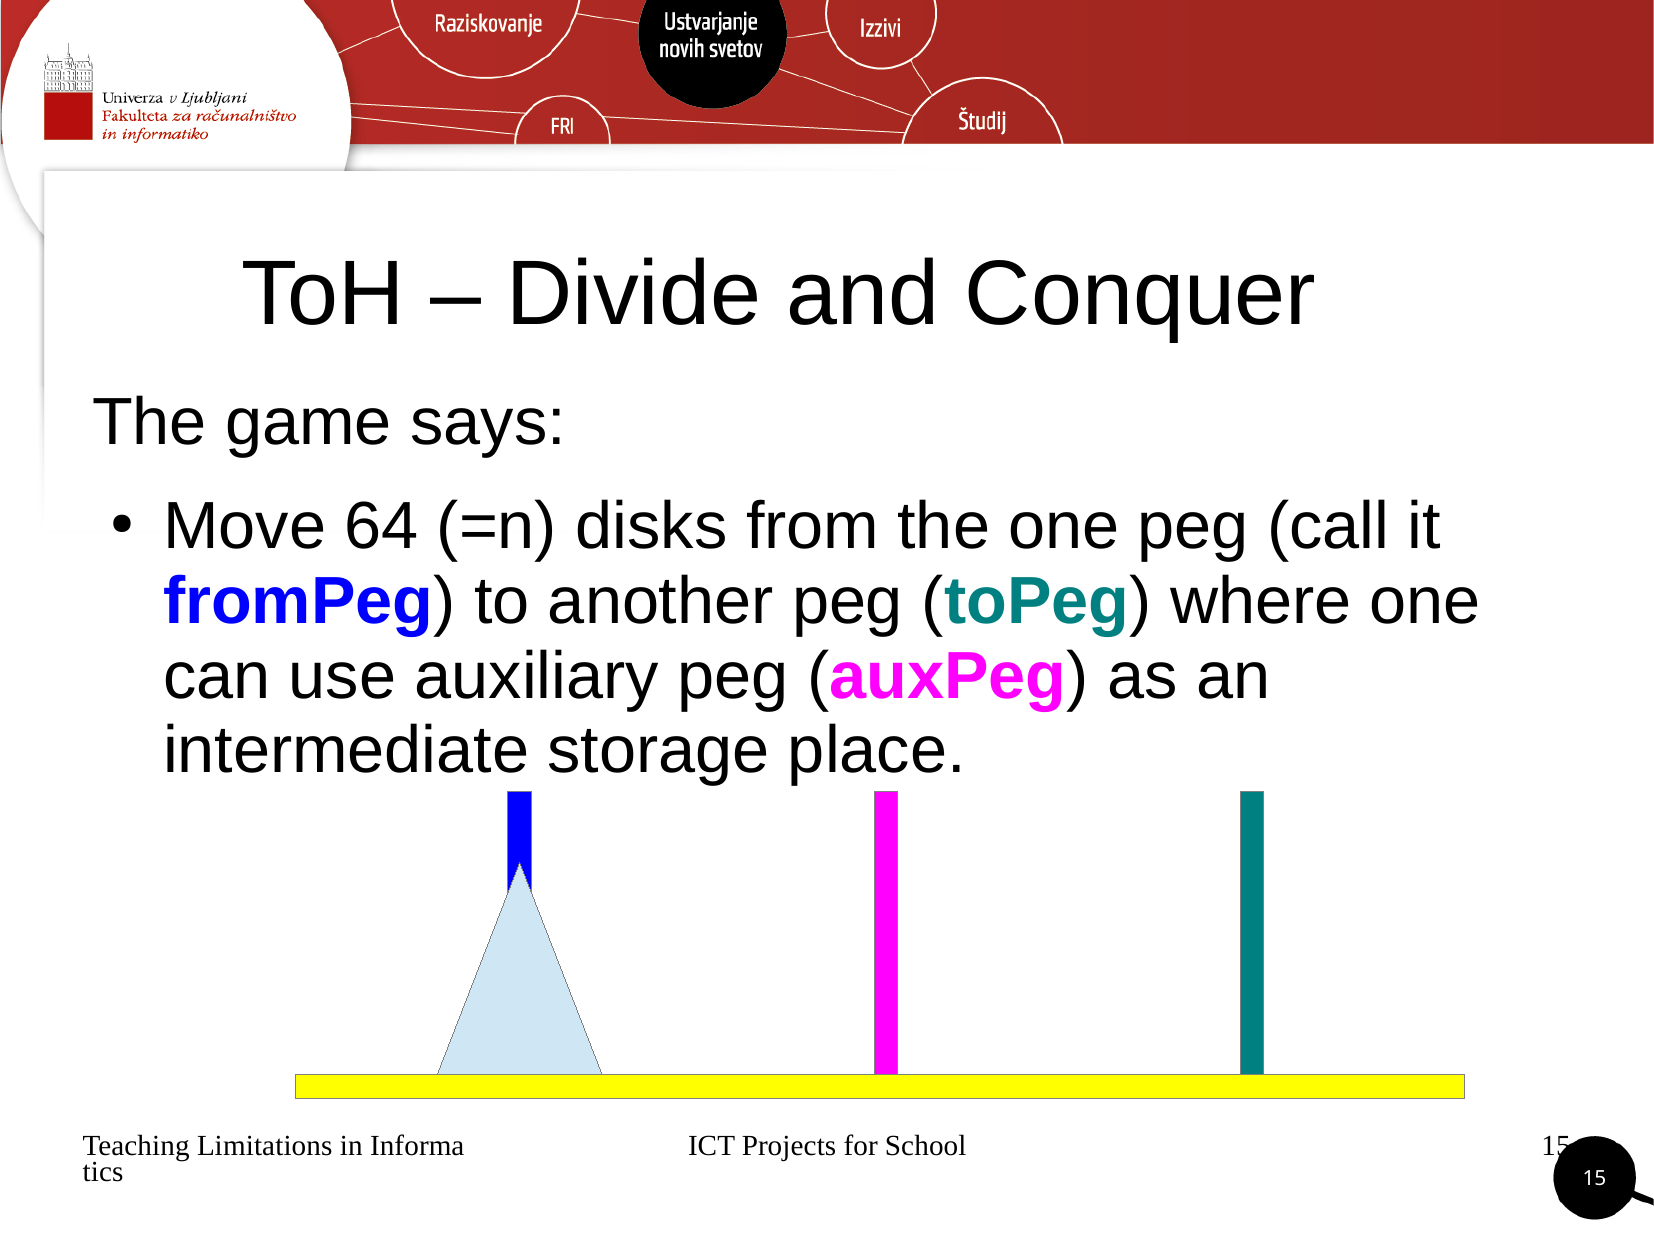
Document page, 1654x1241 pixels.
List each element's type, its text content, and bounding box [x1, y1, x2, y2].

picture [0, 0, 1654, 1241]
text_box [295, 791, 1465, 1099]
list The game says: Move 64 (=n) disks from the one peg (call it fromPeg) to another peg (toPeg) where one can use auxiliary peg (auxPeg) as an intermediate storage place. [92, 383, 1548, 792]
text_box <številka> [1553, 1145, 1636, 1212]
title ToH – Divide and Conquer [35, 188, 1524, 397]
